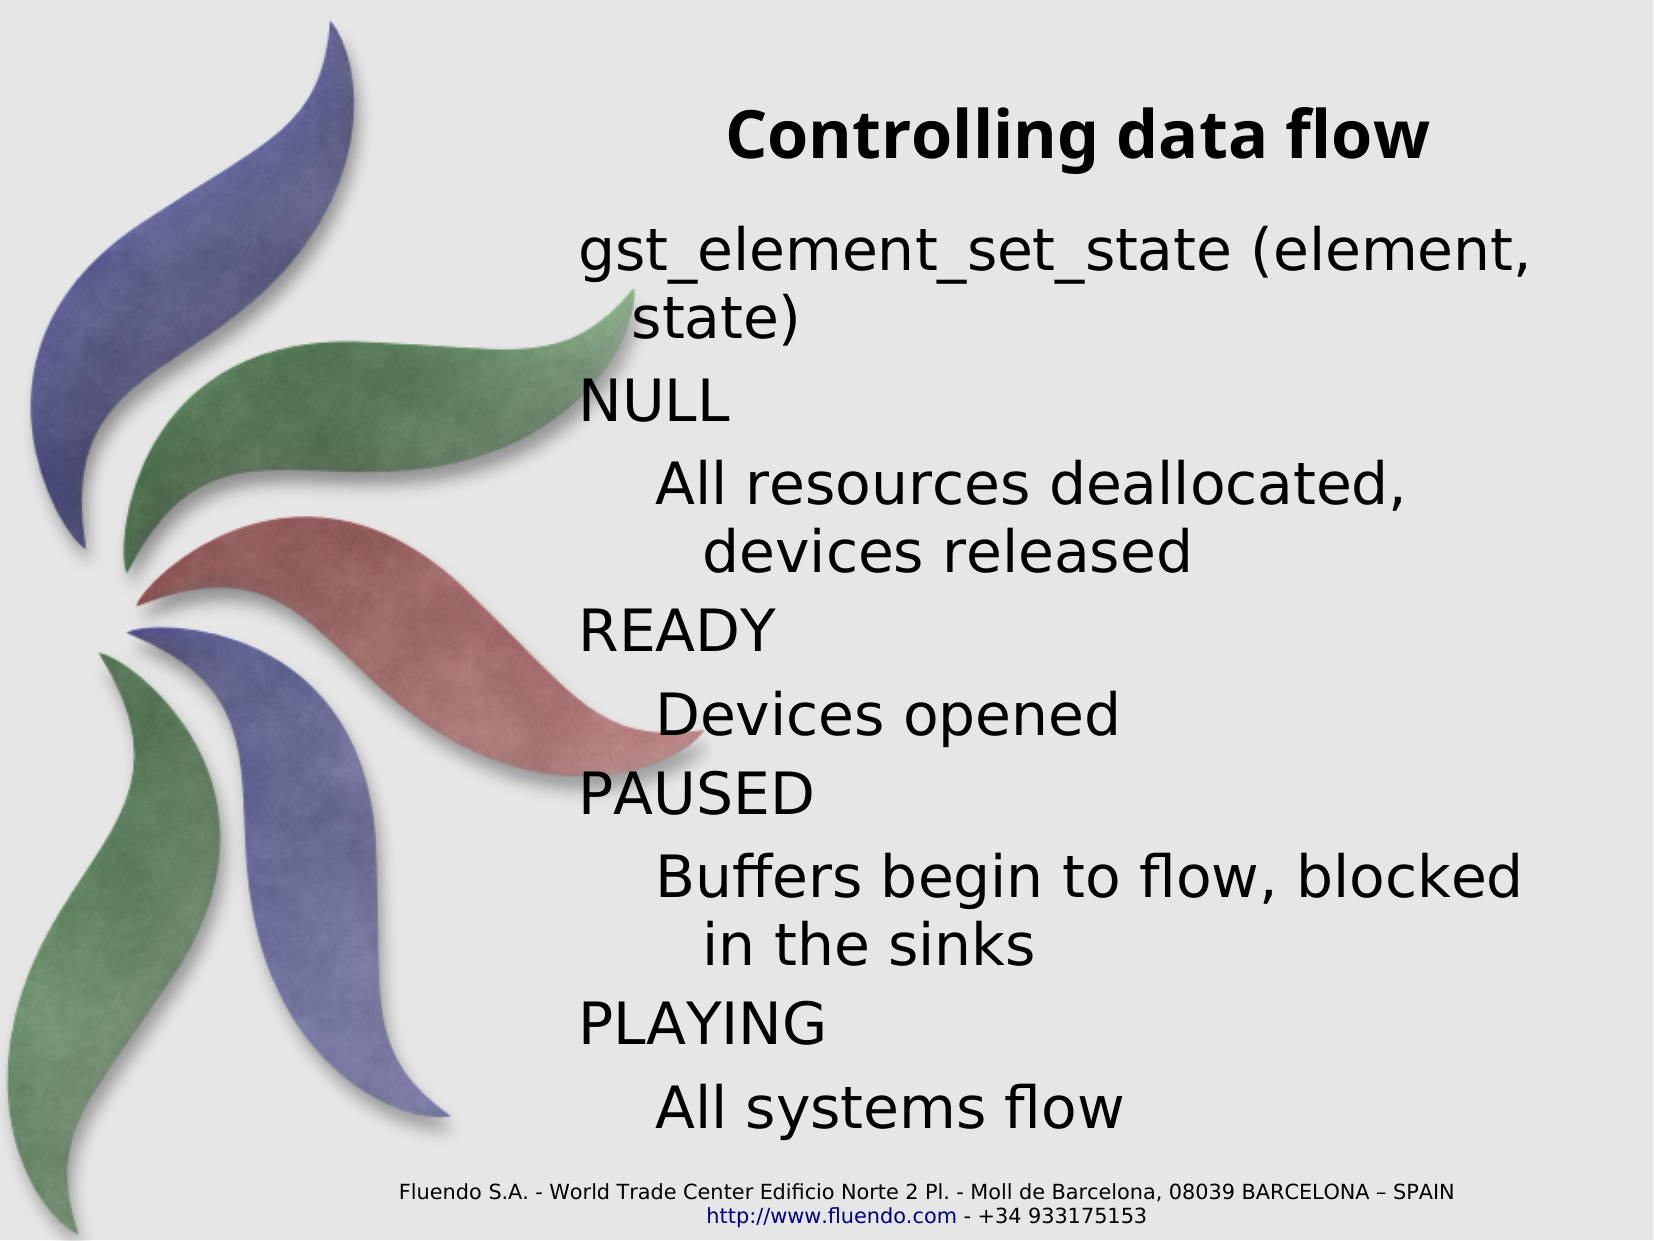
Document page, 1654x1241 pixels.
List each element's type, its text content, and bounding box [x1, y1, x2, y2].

title Controlling data flow [561, 59, 1595, 207]
picture [0, 0, 711, 1241]
list gst_element_set_state (element, state) NULL All resources deallocated, devices released READY Devices opened PAUSED Buffers begin to flow, blocked in the sinks PLAYING All systems flow [561, 216, 1595, 1143]
